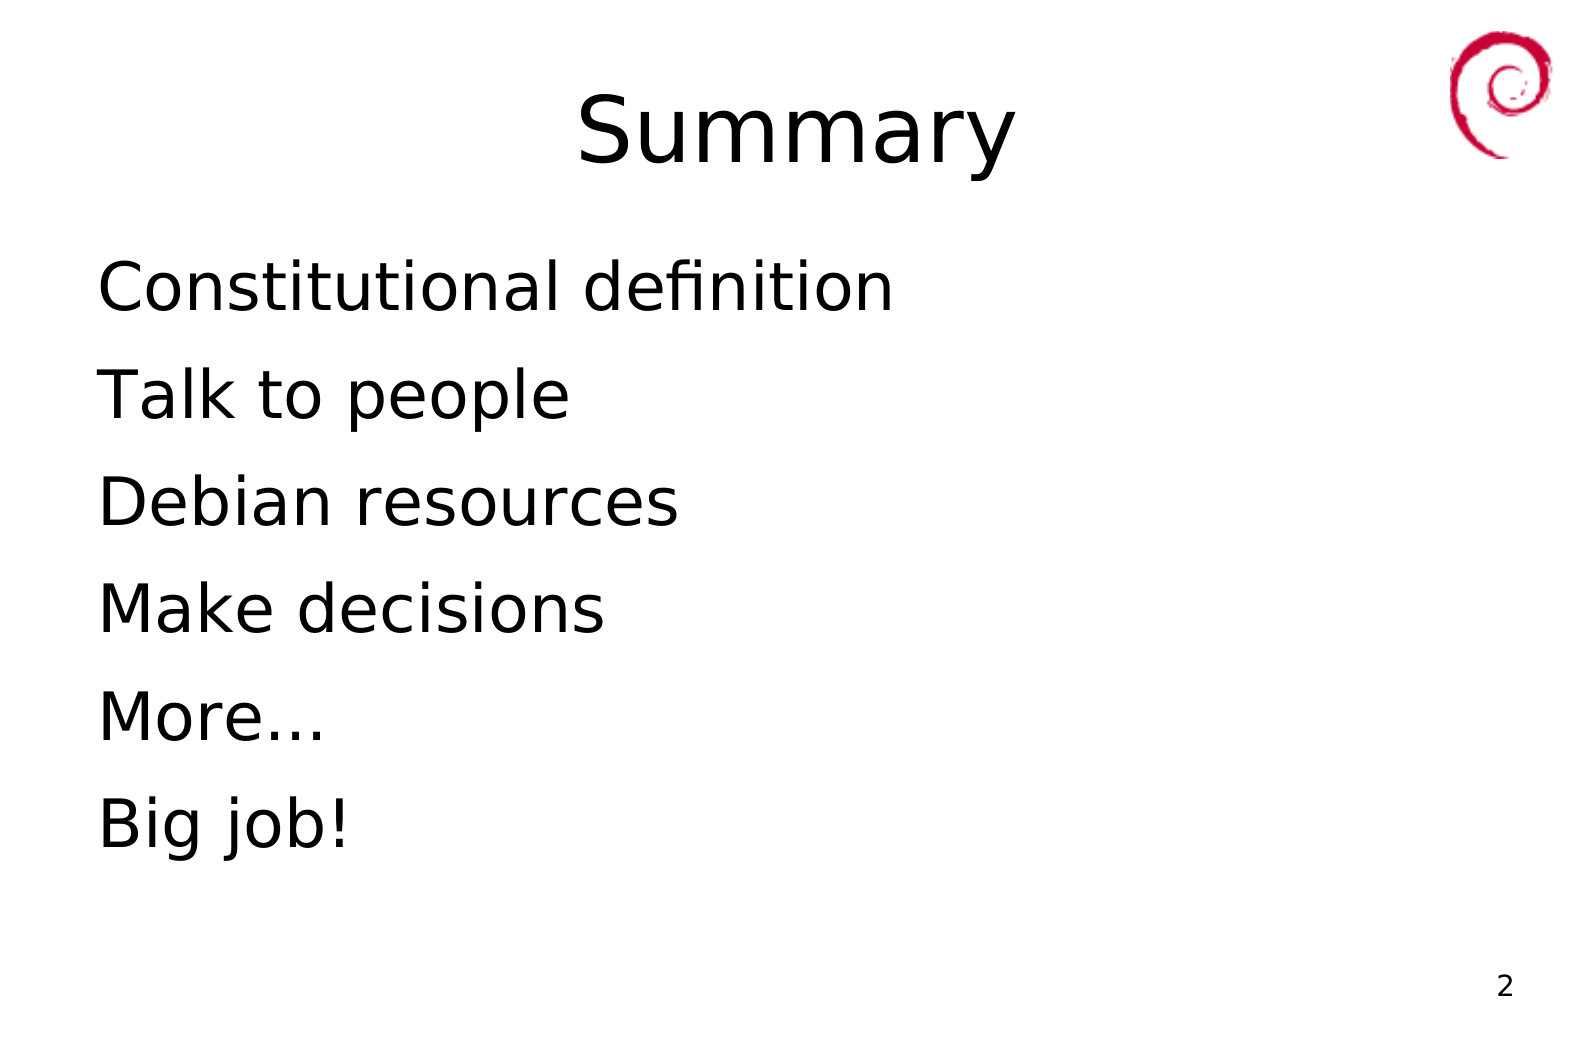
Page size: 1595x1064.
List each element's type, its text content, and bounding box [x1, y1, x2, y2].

title Summary [79, 42, 1515, 221]
picture [1450, 31, 1555, 159]
list Constitutional definition Talk to people Debian resources Make decisions More... Big job! [79, 248, 1515, 951]
